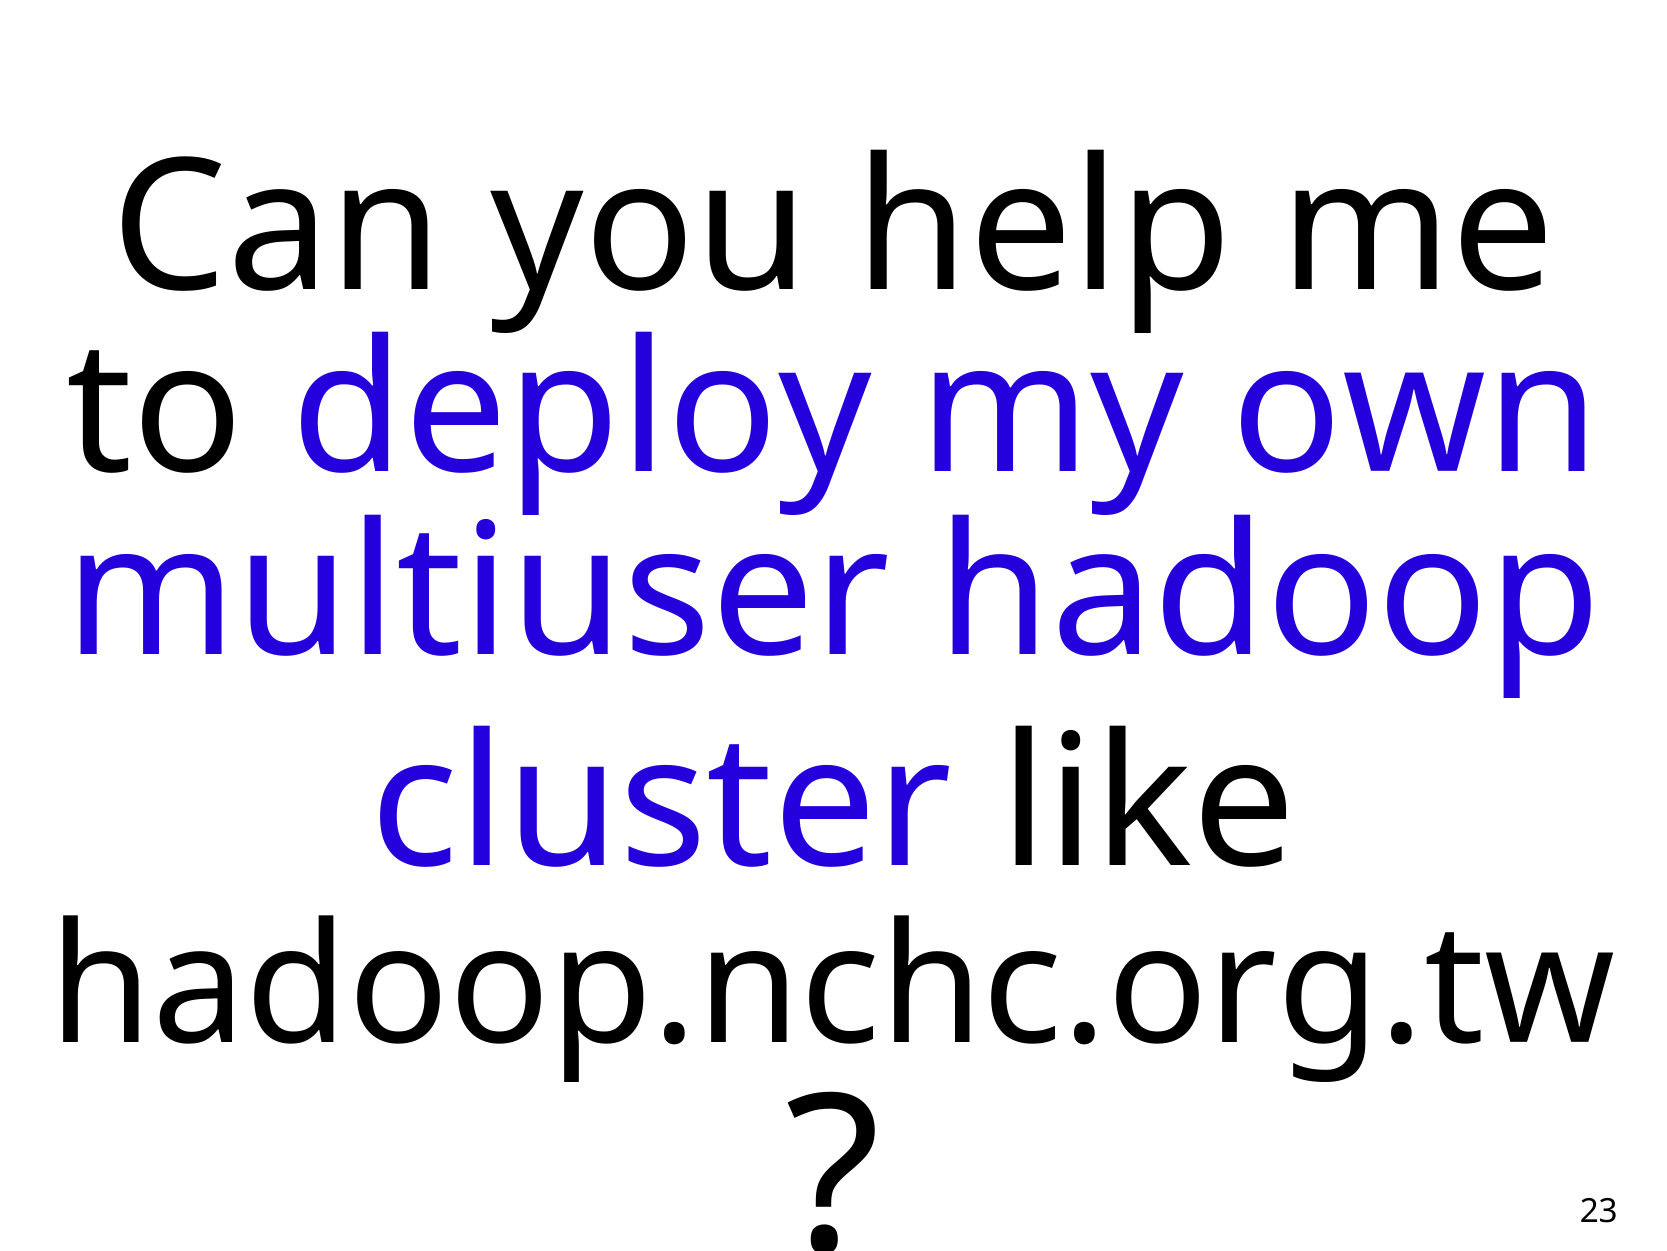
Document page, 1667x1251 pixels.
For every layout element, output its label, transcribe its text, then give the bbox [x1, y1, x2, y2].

text_box Can you help me to deploy my own multiuser hadoop cluster like hadoop.nchc.org.tw? [0, 135, 1667, 1137]
